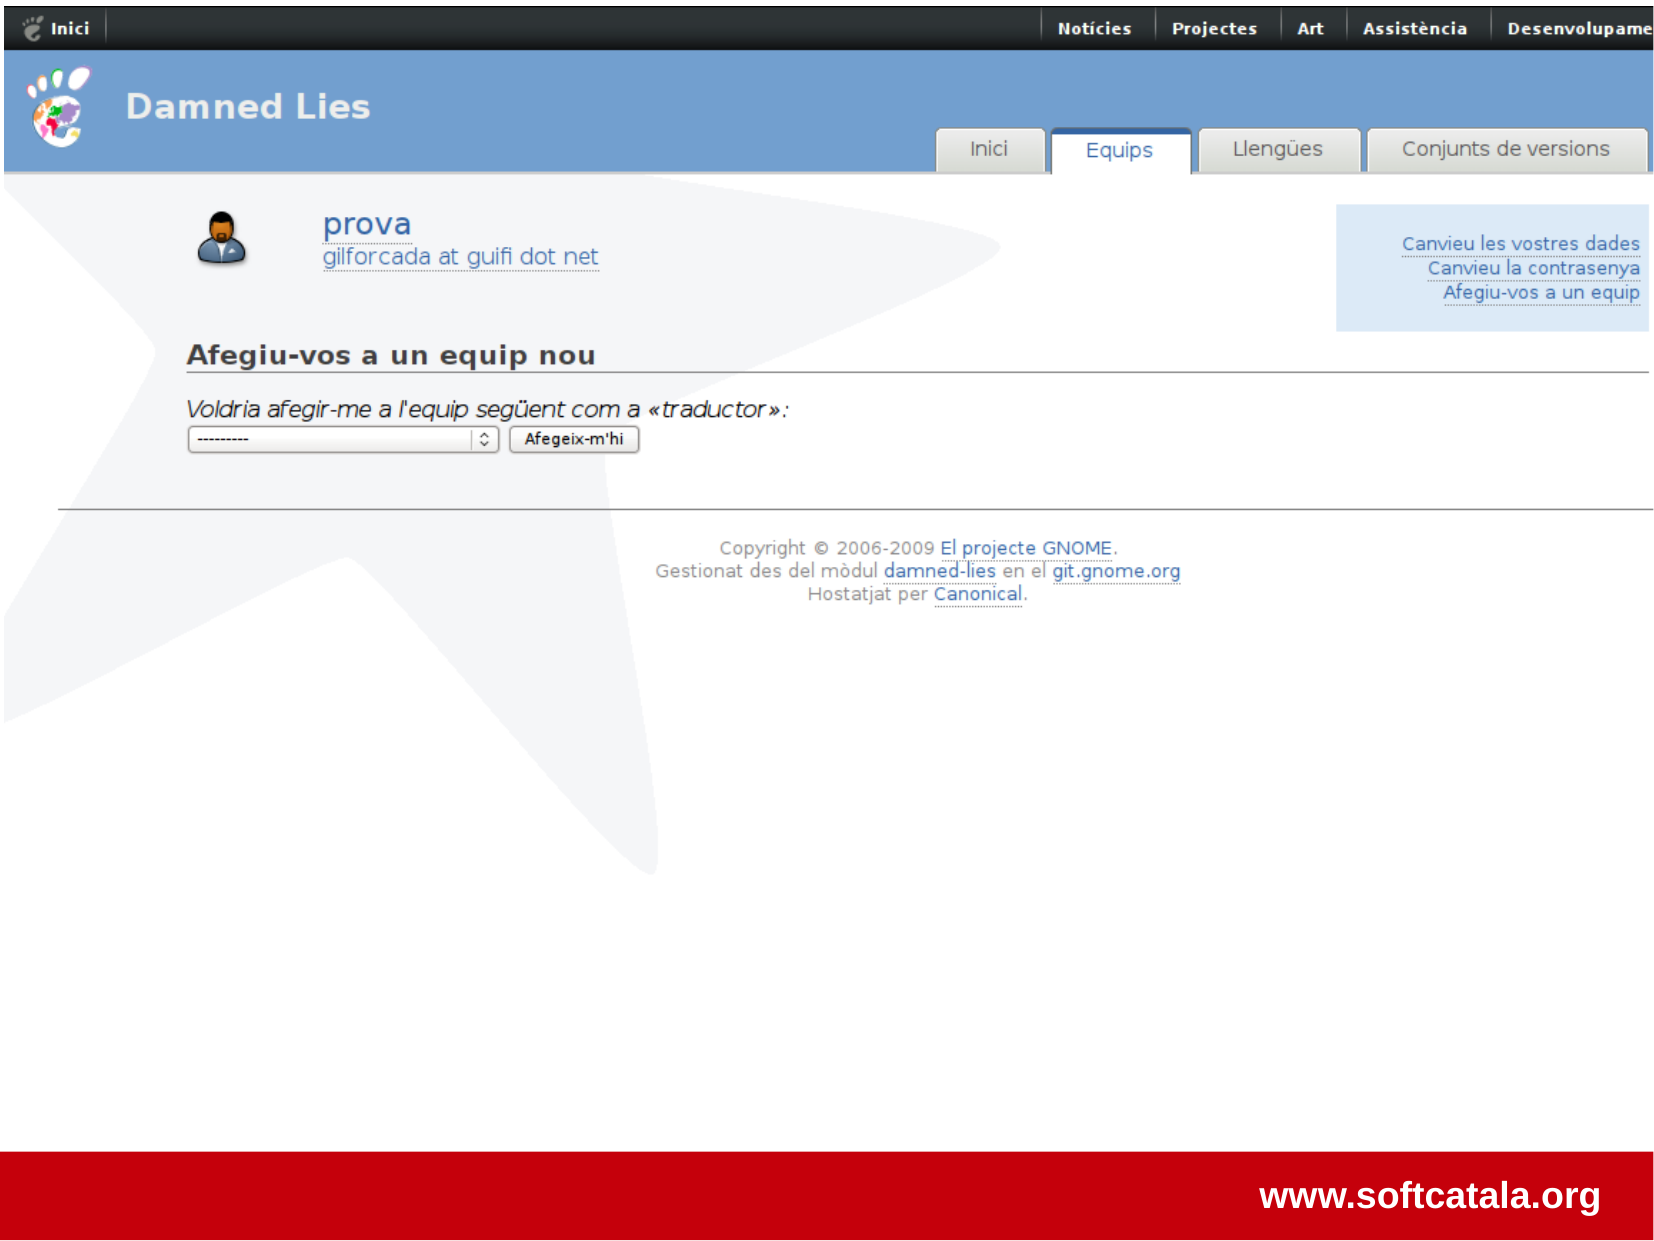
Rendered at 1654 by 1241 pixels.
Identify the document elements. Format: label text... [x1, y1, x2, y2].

picture [4, 6, 1654, 1149]
text_box www.softcatala.org [0, 1151, 1654, 1241]
